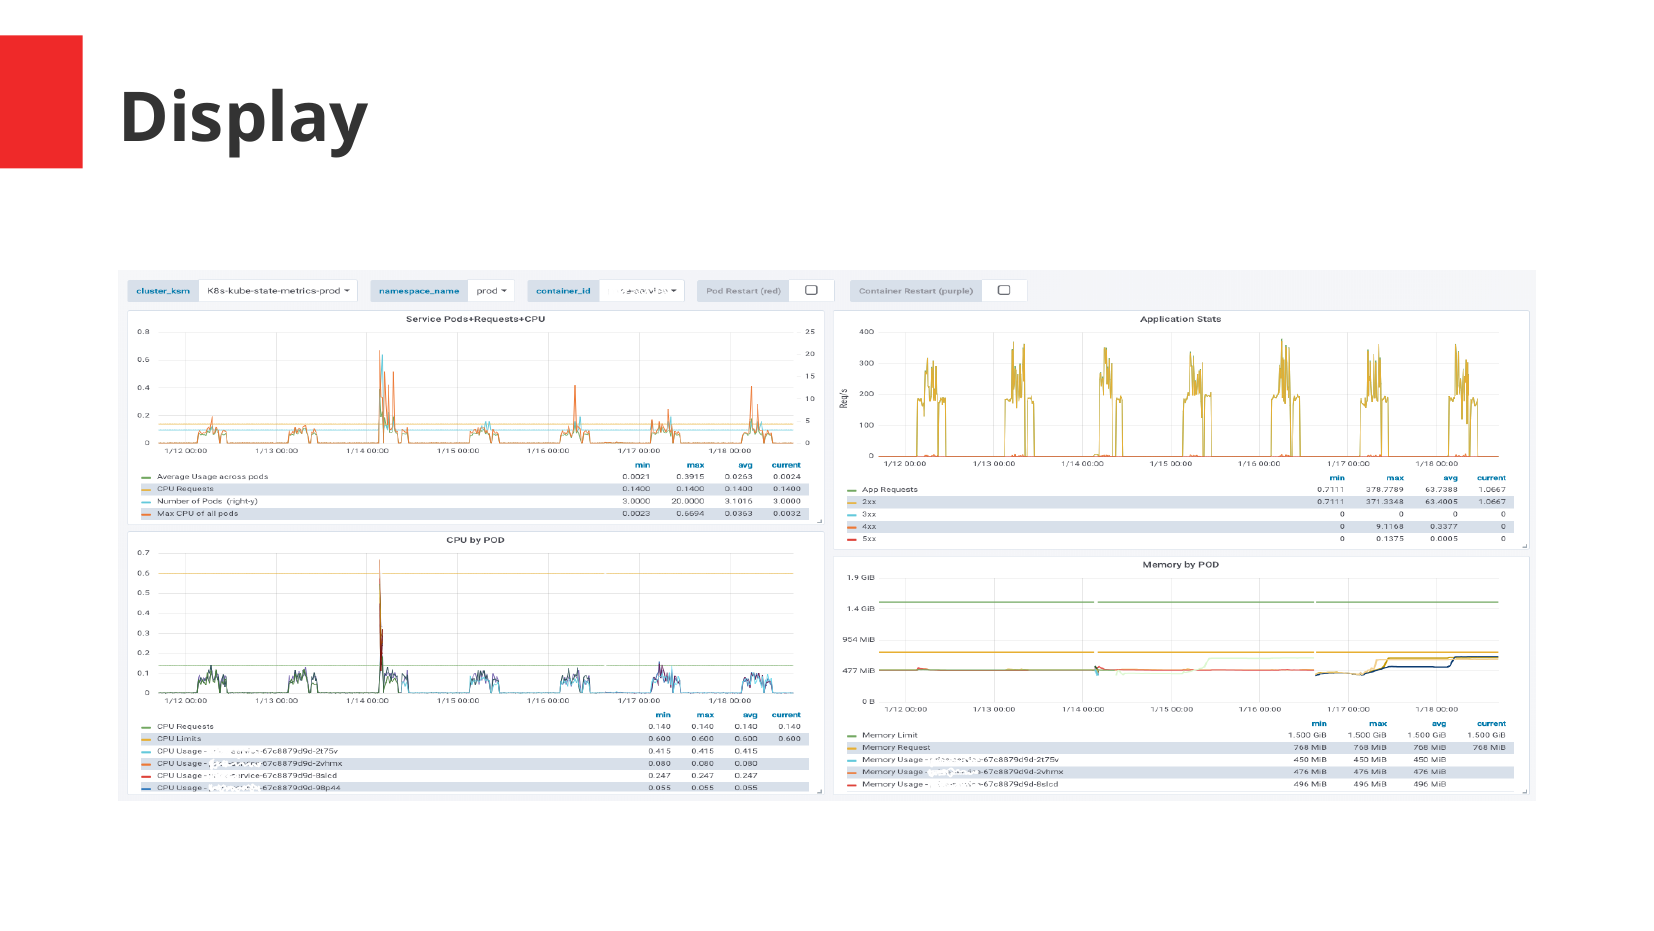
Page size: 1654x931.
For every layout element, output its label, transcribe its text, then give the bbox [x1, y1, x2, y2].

title Display [118, 37, 1571, 193]
picture [118, 270, 1536, 801]
